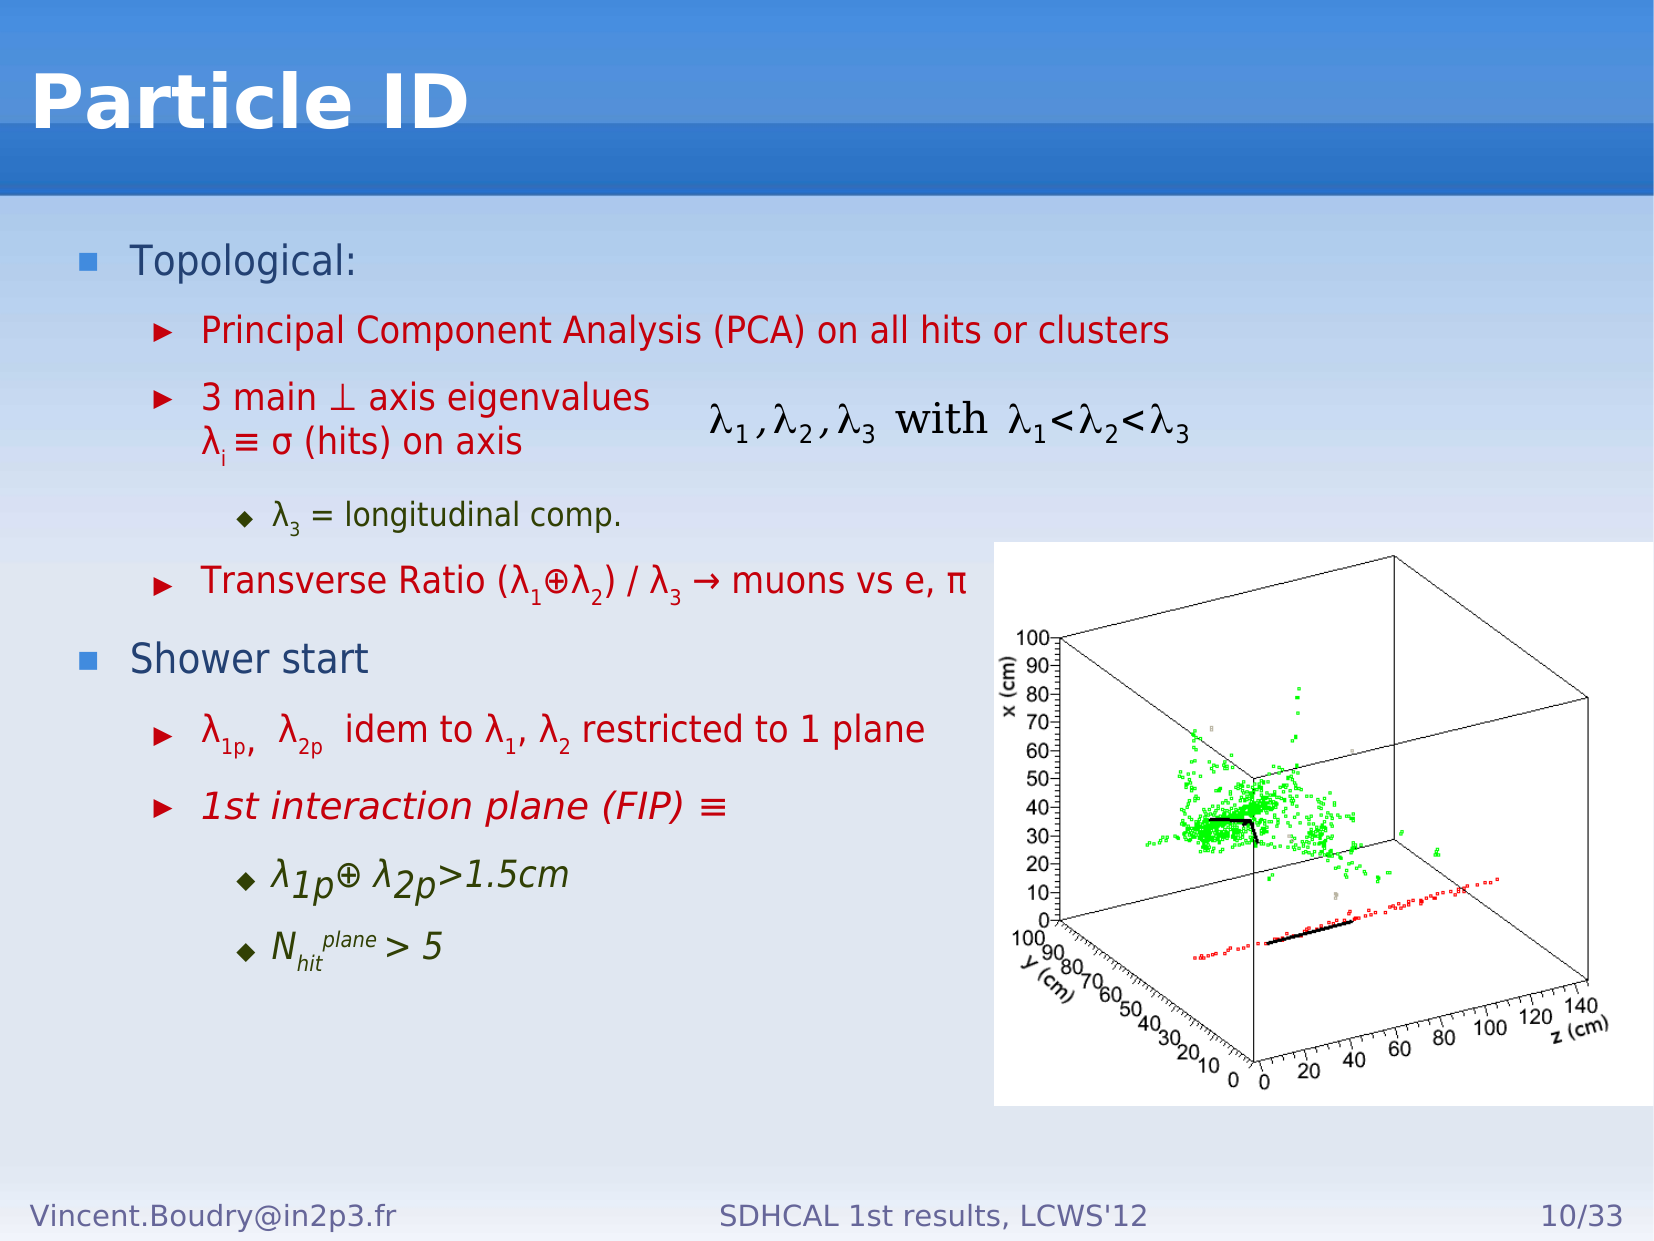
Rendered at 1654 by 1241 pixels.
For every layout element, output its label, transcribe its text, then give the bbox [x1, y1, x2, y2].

chart [702, 393, 1196, 450]
picture [0, 0, 1654, 1241]
title Particle ID [29, 0, 1654, 207]
list Topological: Principal Component Analysis (PCA) on all hits or clusters 3 main ⊥ axis eigenvalues λi ≡ σ (hits) on axis λ3 = longitudinal comp. Transverse Ratio (λ1⊕λ2) / λ3 → muons vs e, π Shower start λ1p, λ2p idem to λ1, λ2 restricted to 1 plane 1st interaction plane (FIP) ≡ λ1p⊕ λ2p>1.5cm Nhitplane > 5 [59, 236, 1595, 1152]
